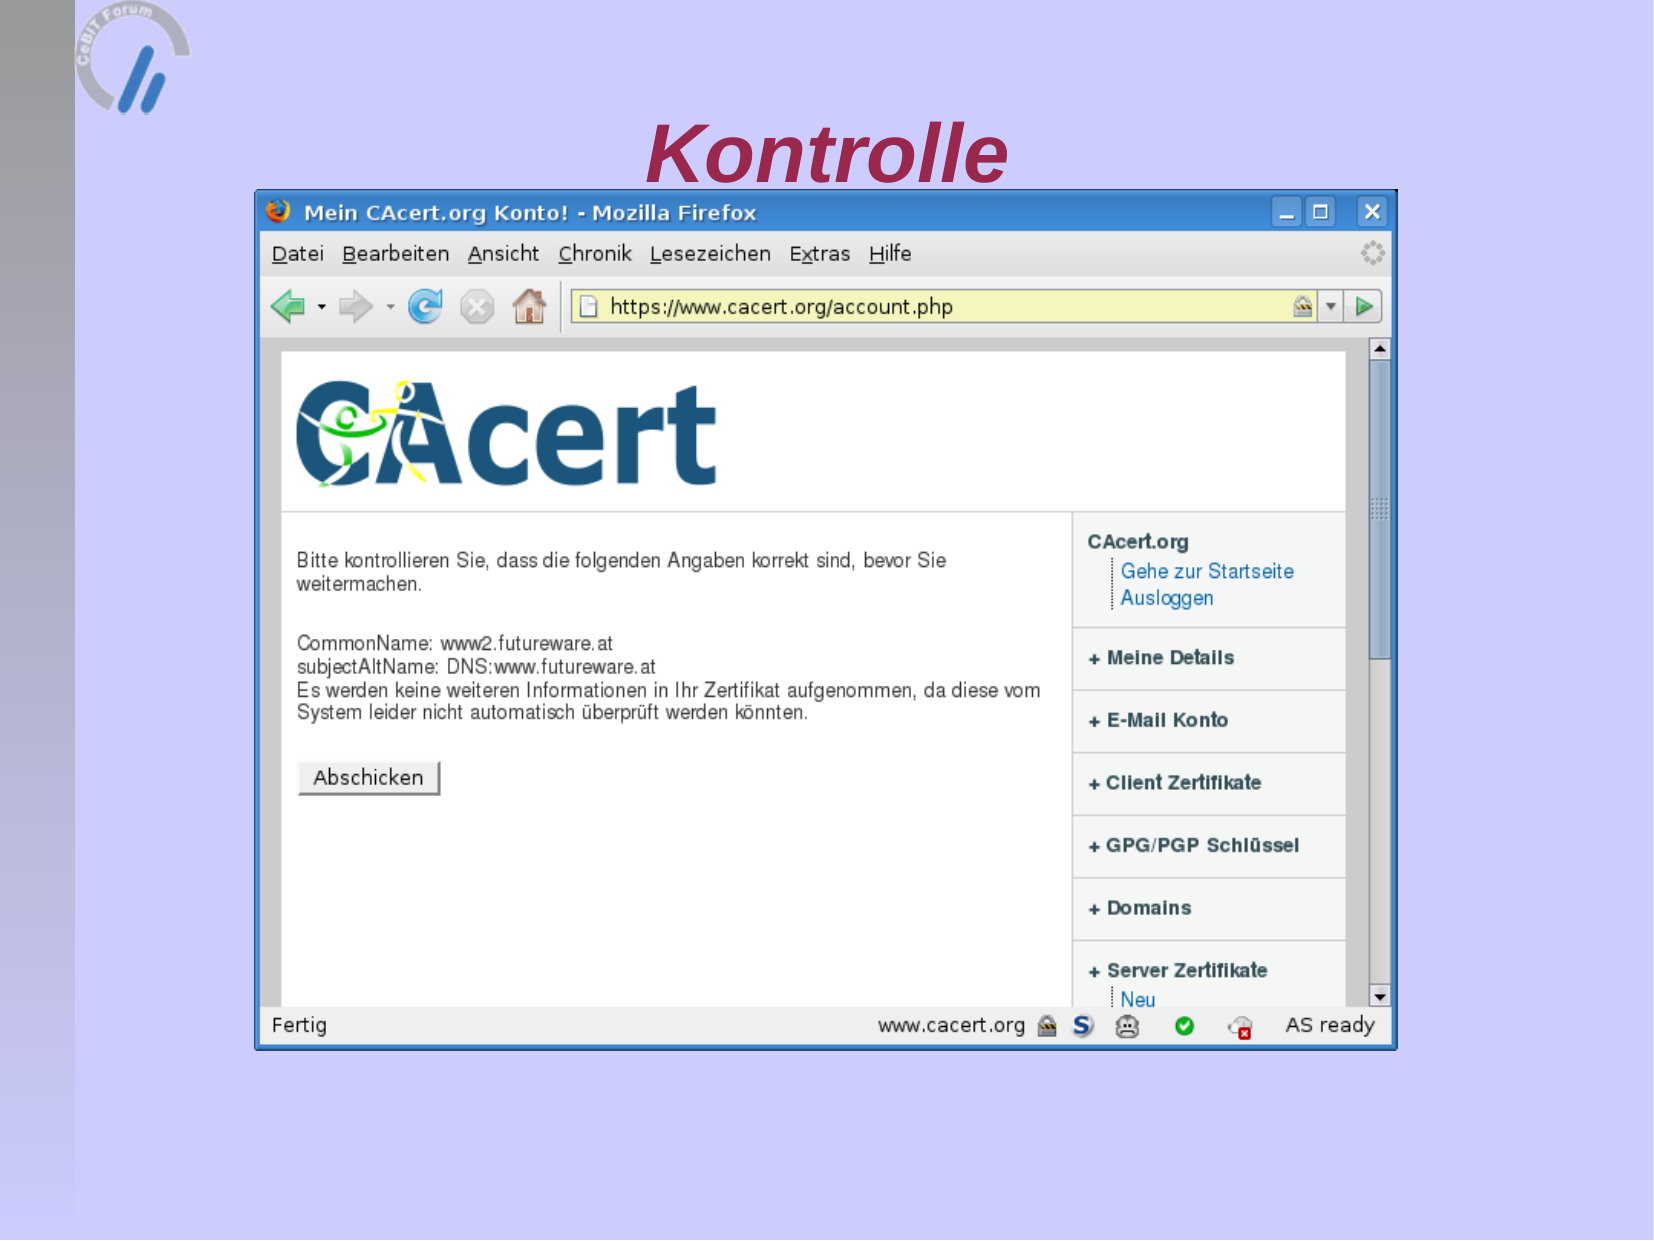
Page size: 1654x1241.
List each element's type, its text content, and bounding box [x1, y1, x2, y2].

picture [254, 189, 1398, 1051]
title Kontrolle [121, 49, 1534, 257]
